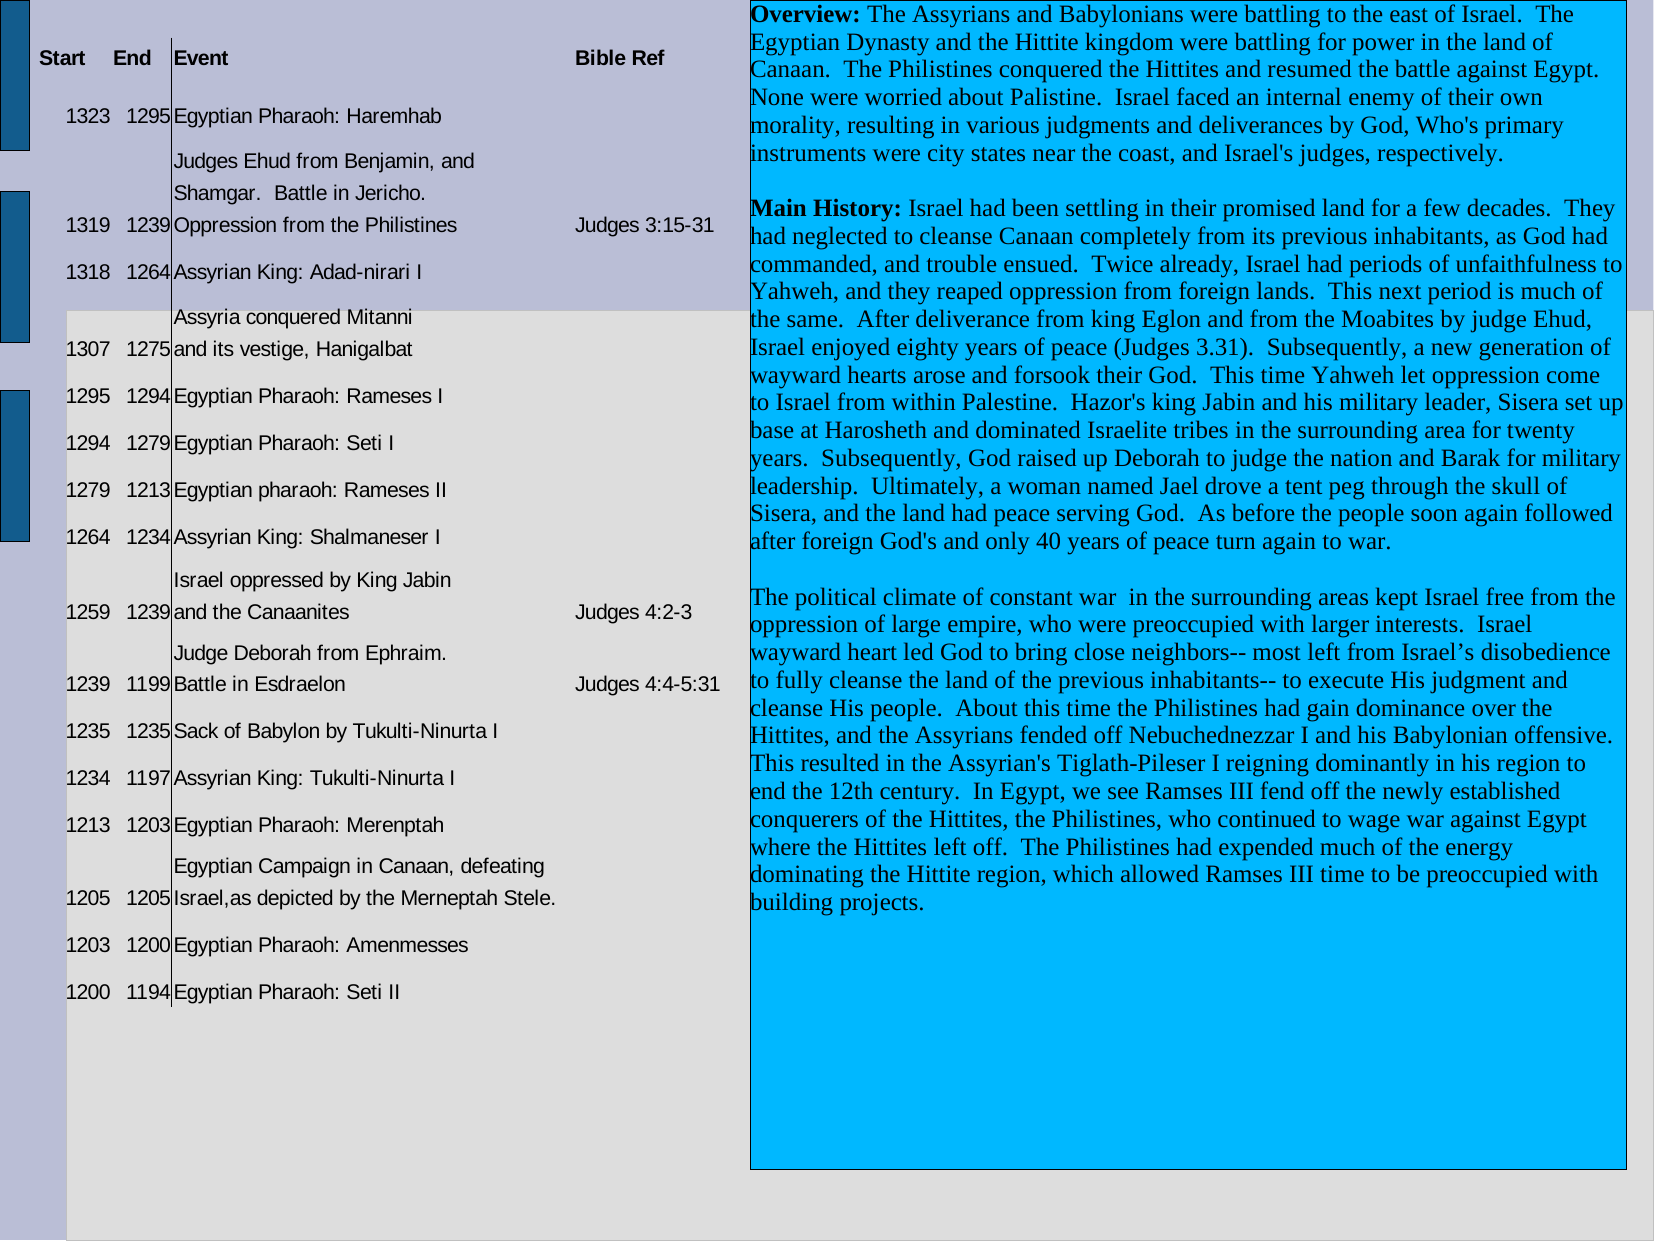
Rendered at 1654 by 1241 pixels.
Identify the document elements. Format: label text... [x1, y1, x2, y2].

chart [37, 37, 744, 1010]
text_box Overview: The Assyrians and Babylonians were battling to the east of Israel. The Egyptian Dynasty and the Hittite kingdom were battling for power in the land of Canaan. The Philistines conquered the Hittites and resumed the battle against Egypt. None were worried about Palistine. Israel faced an internal enemy of their own morality, resulting in various judgments and deliverances by God, Who's primary instruments were city states near the coast, and Israel's judges, respectively. Main History: Israel had been settling in their promised land for a few decades. They had neglected to cleanse Canaan completely from its previous inhabitants, as God had commanded, and trouble ensued. Twice already, Israel had periods of unfaithfulness to Yahweh, and they reaped oppression from foreign lands. This next period is much of the same. After deliverance from king Eglon and from the Moabites by judge Ehud, Israel enjoyed eighty years of peace (Judges 3.31). Subsequently, a new generation of wayward hearts arose and forsook their God. This time Yahweh let oppression come to Israel from within Palestine. Hazor's king Jabin and his military leader, Sisera set up base at Harosheth and dominated Israelite tribes in the surrounding area for twenty years. Subsequently, God raised up Deborah to judge the nation and Barak for military leadership. Ultimately, a woman named Jael drove a tent peg through the skull of Sisera, and the land had peace serving God. As before the people soon again followed after foreign God's and only 40 years of peace turn again to war. The political climate of constant war in the surrounding areas kept Israel free from the oppression of large empire, who were preoccupied with larger interests. Israel wayward heart led God to bring close neighbors-- most left from Israel’s disobedience to fully cleanse the land of the previous inhabitants-- to execute His judgment and cleanse His people. About this time the Philistines had gain dominance over the Hittites, and the Assyrians fended off Nebuchednezzar I and his Babylonian offensive. This resulted in the Assyrian's Tiglath-Pileser I reigning dominantly in his region to end the 12th century. In Egypt, we see Ramses III fend off the newly established conquerers of the Hittites, the Philistines, who continued to wage war against Egypt where the Hittites left off. The Philistines had expended much of the energy dominating the Hittite region, which allowed Ramses III time to be preoccupied with building projects. [750, 0, 1627, 1170]
